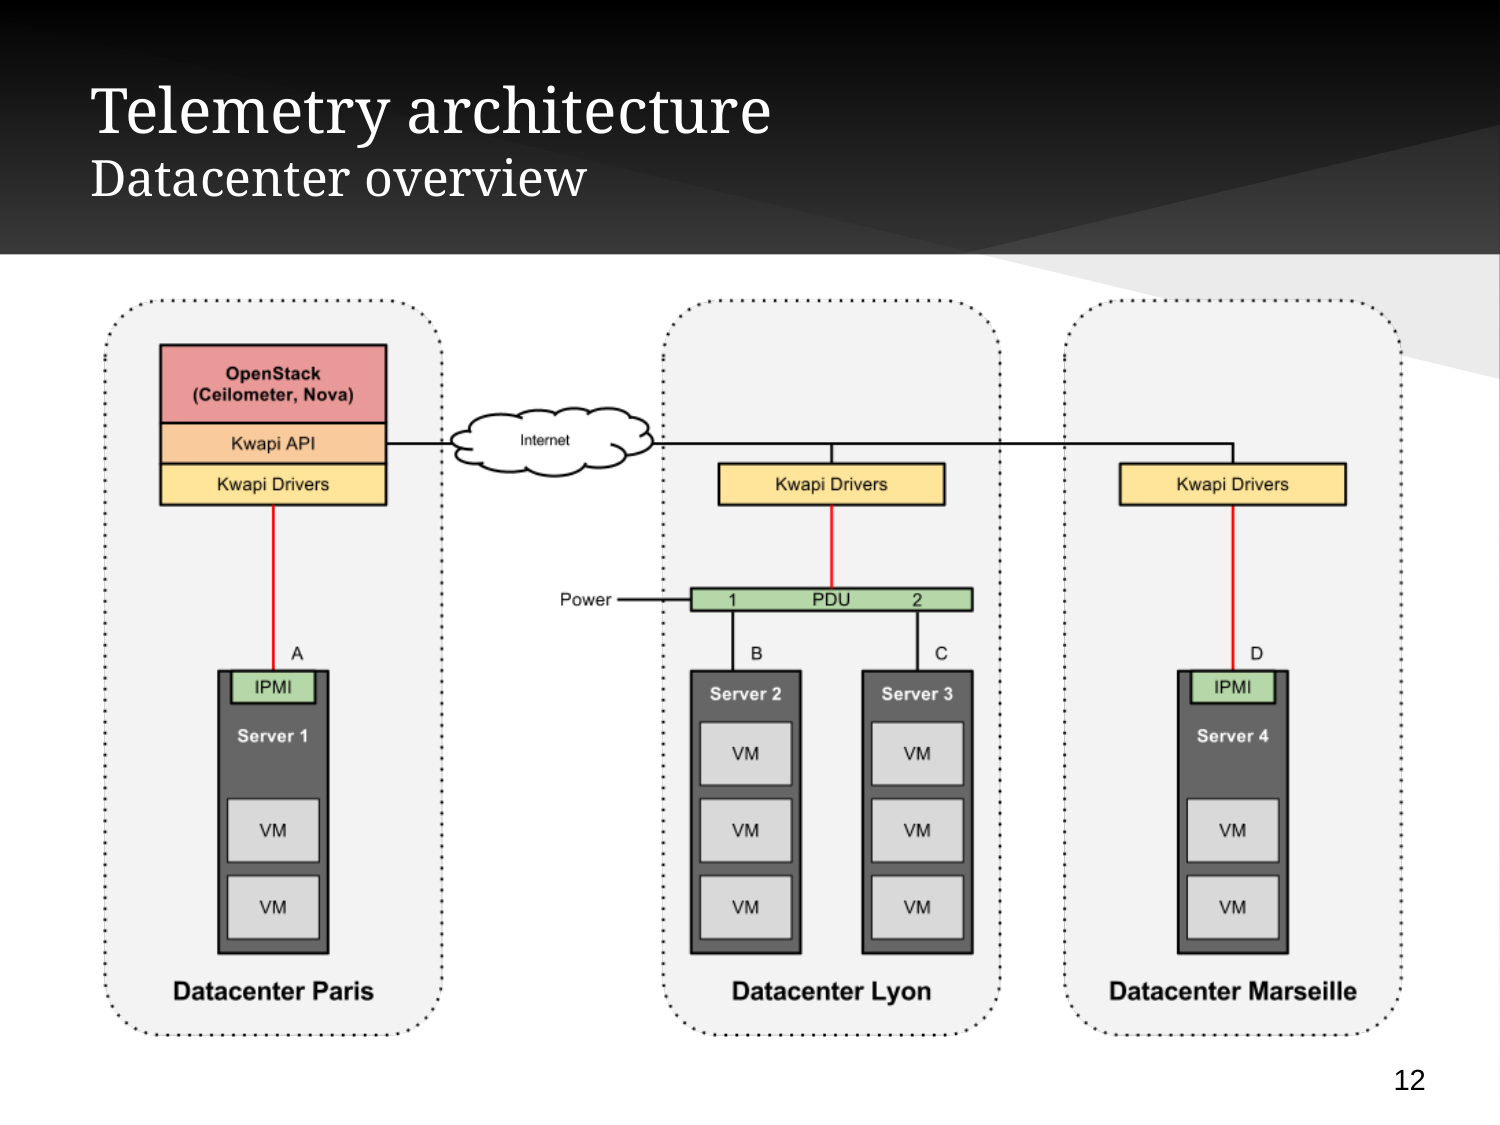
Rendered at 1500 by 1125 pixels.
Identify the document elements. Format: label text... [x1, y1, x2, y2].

text_box 12 [1378, 1046, 1471, 1097]
title Telemetry architecture Datacenter overview [75, 45, 1425, 233]
picture [72, 275, 1428, 1060]
